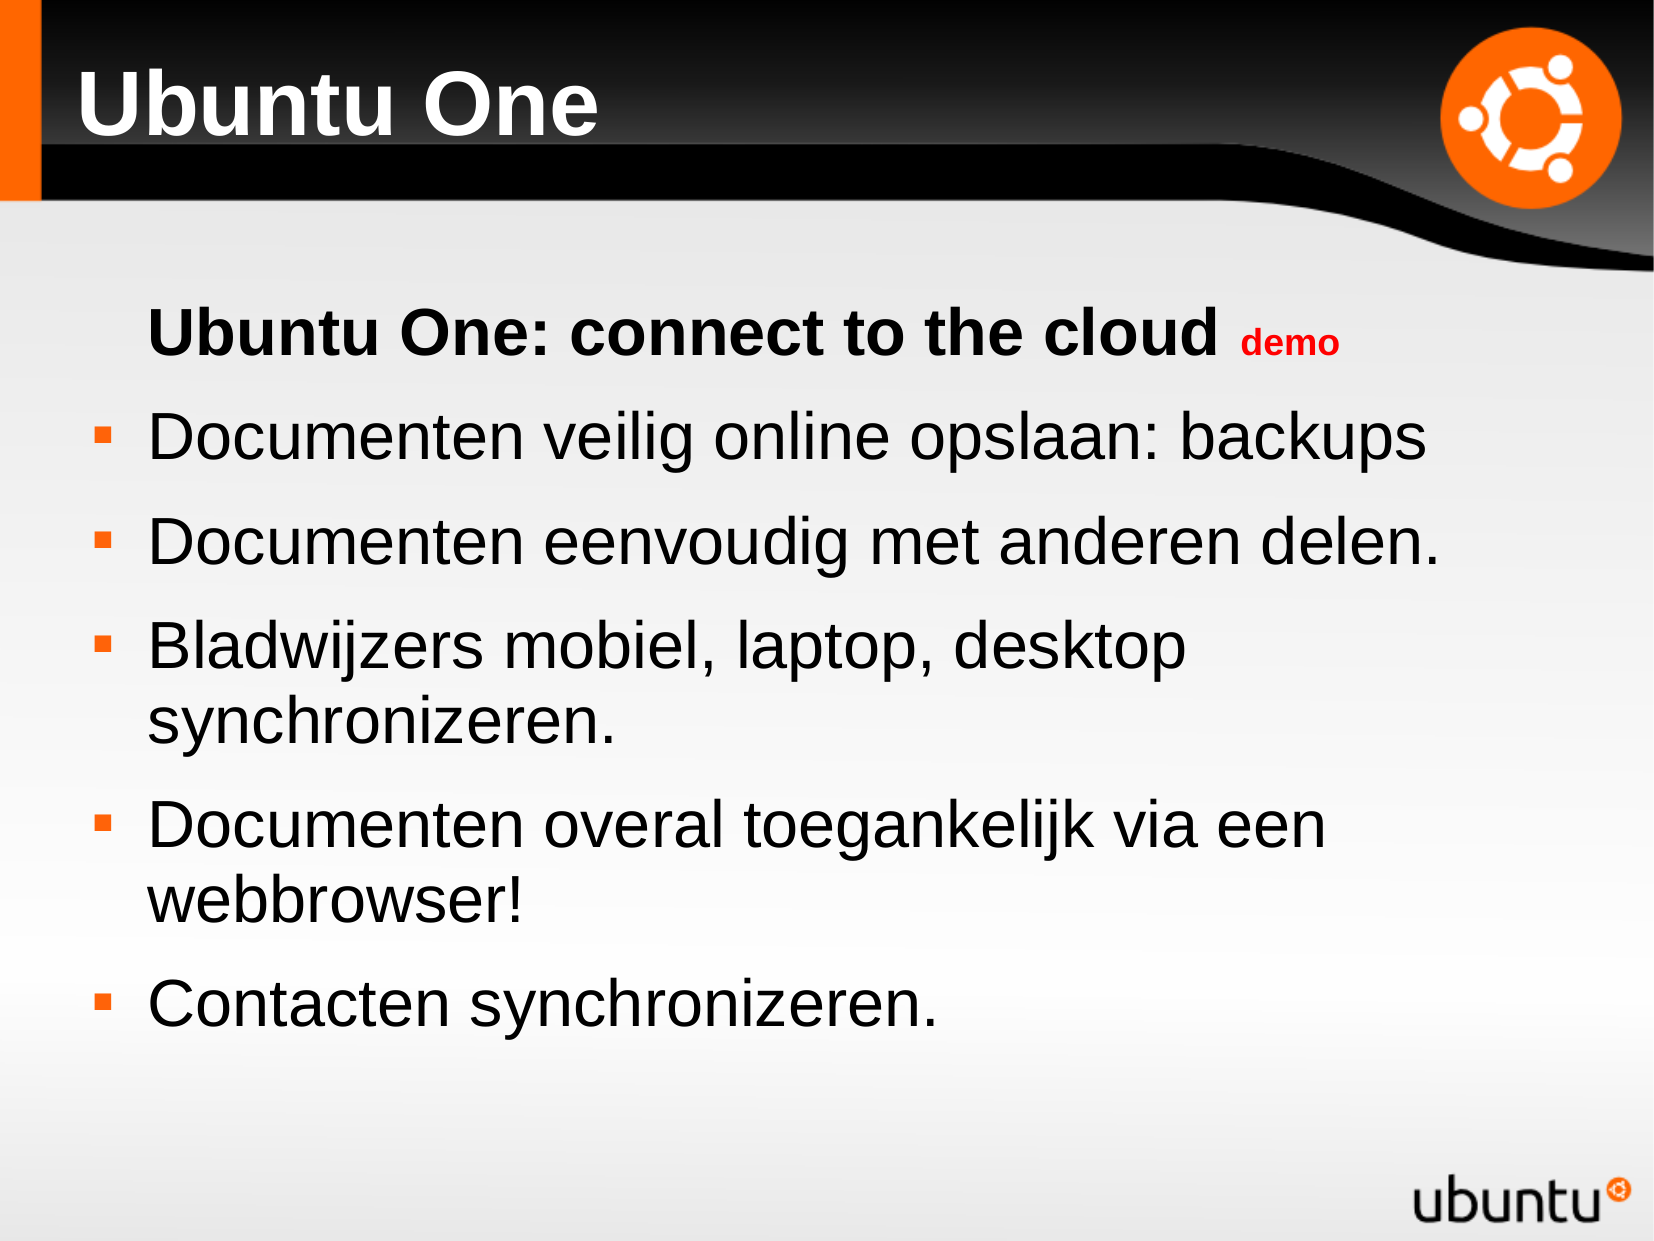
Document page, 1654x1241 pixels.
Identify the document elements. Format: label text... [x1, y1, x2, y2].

picture [0, 0, 1654, 1241]
title Ubuntu One [76, 7, 1565, 200]
list Ubuntu One: connect to the cloud demo Documenten veilig online opslaan: backups Documenten eenvoudig met anderen delen. Bladwijzers mobiel, laptop, desktop synchronizeren. Documenten overal toegankelijk via een webbrowser! Contacten synchronizeren. [76, 295, 1565, 1099]
